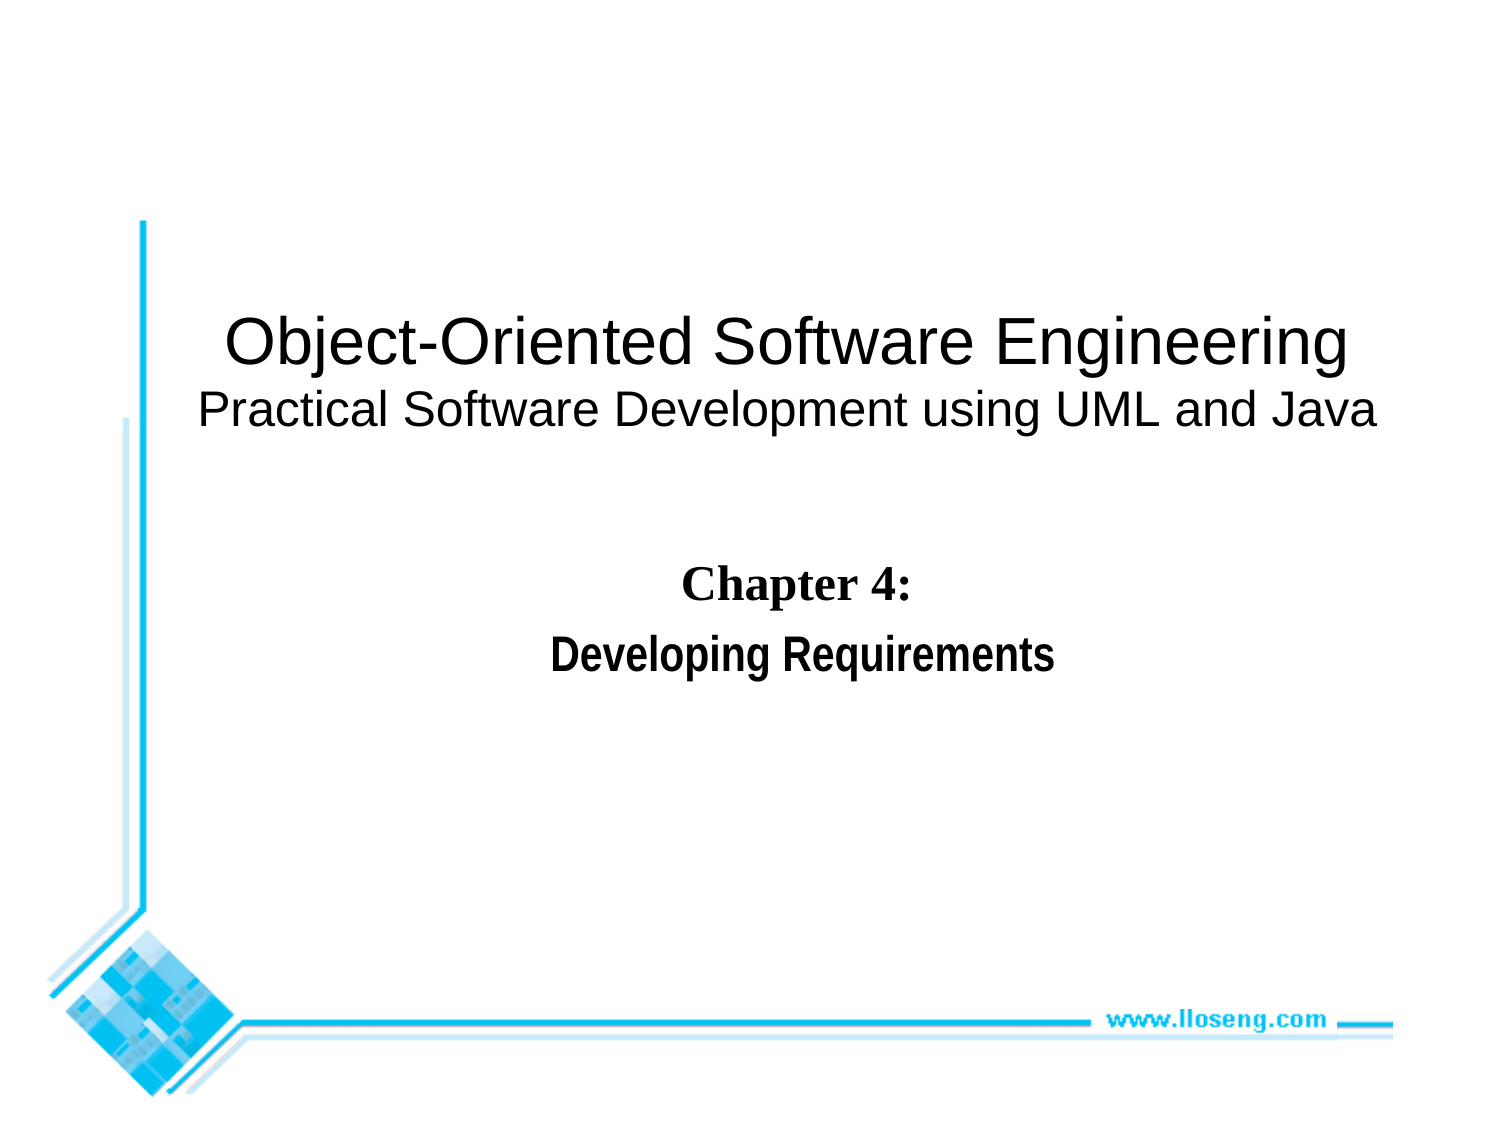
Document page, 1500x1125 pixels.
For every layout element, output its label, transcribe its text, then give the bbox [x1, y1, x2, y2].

subtitle Chapter 4: Developing Requirements [262, 537, 1313, 826]
picture [35, 209, 1393, 1099]
text_box Object-Oriented Software Engineering Practical Software Development using UML and Java [150, 275, 1426, 463]
